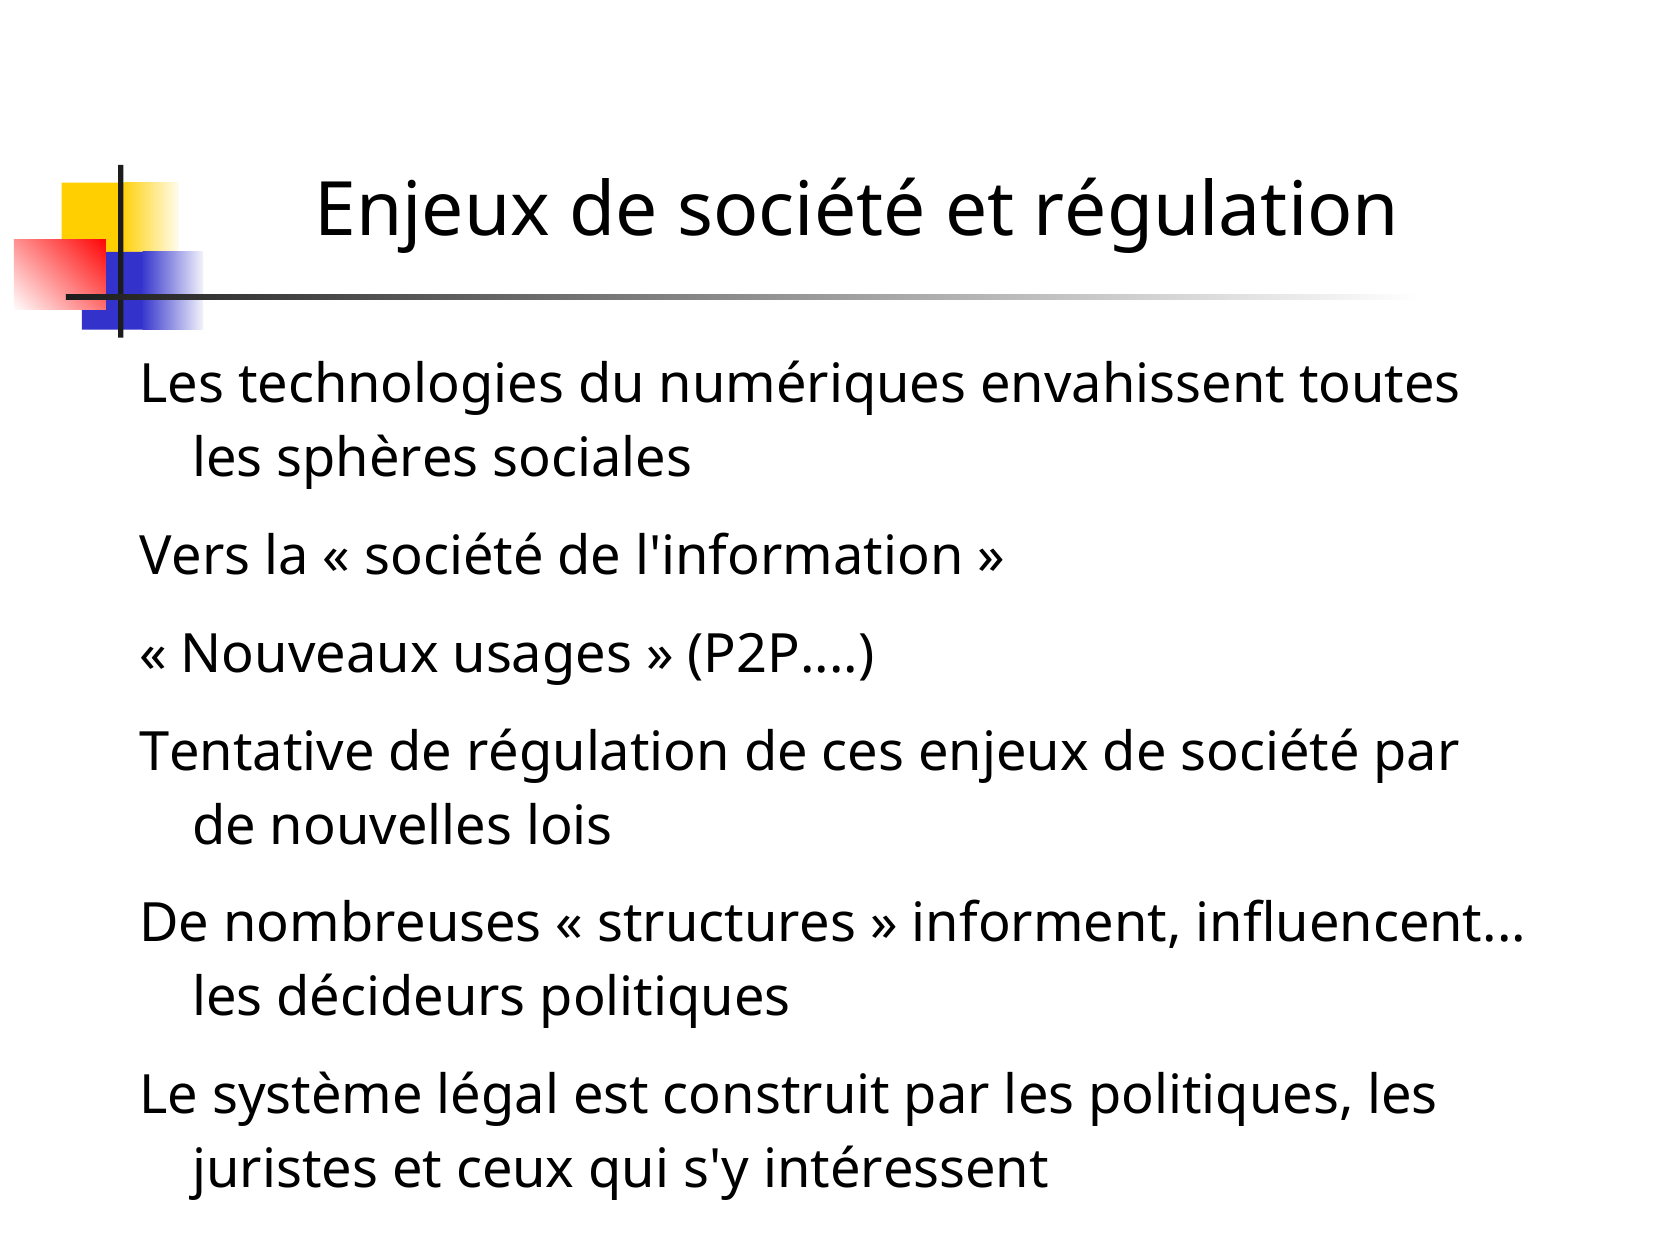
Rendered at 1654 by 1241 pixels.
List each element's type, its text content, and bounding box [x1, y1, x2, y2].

title Enjeux de société et régulation [121, 110, 1534, 303]
list Les technologies du numériques envahissent toutes les sphères sociales Vers la « société de l'information » « Nouveaux usages » (P2P....) Tentative de régulation de ces enjeux de société par de nouvelles lois De nombreuses « structures » informent, influencent... les décideurs politiques Le système légal est construit par les politiques, les juristes et ceux qui s'y intéressent [121, 344, 1534, 1125]
